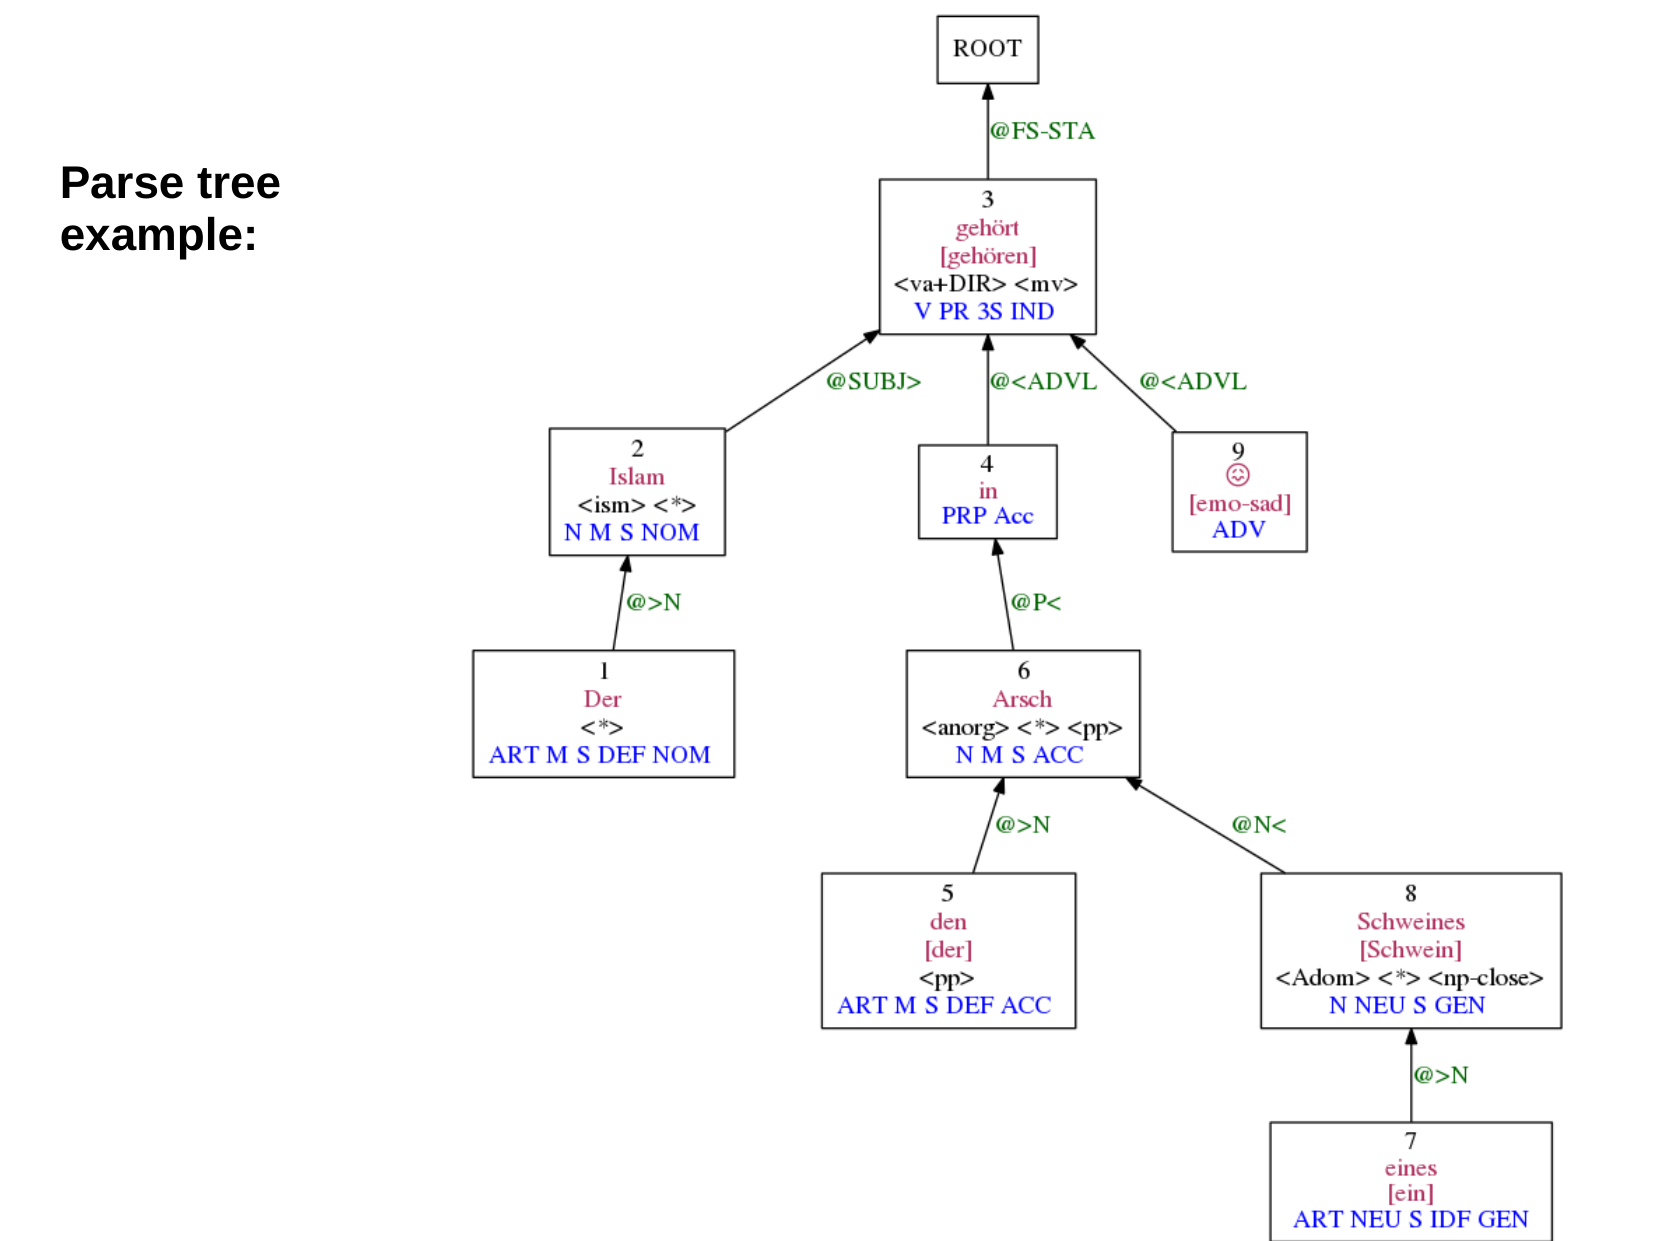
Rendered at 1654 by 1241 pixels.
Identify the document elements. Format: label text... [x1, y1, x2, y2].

text_box Parse tree example: [45, 150, 376, 940]
picture [402, 9, 1644, 1241]
